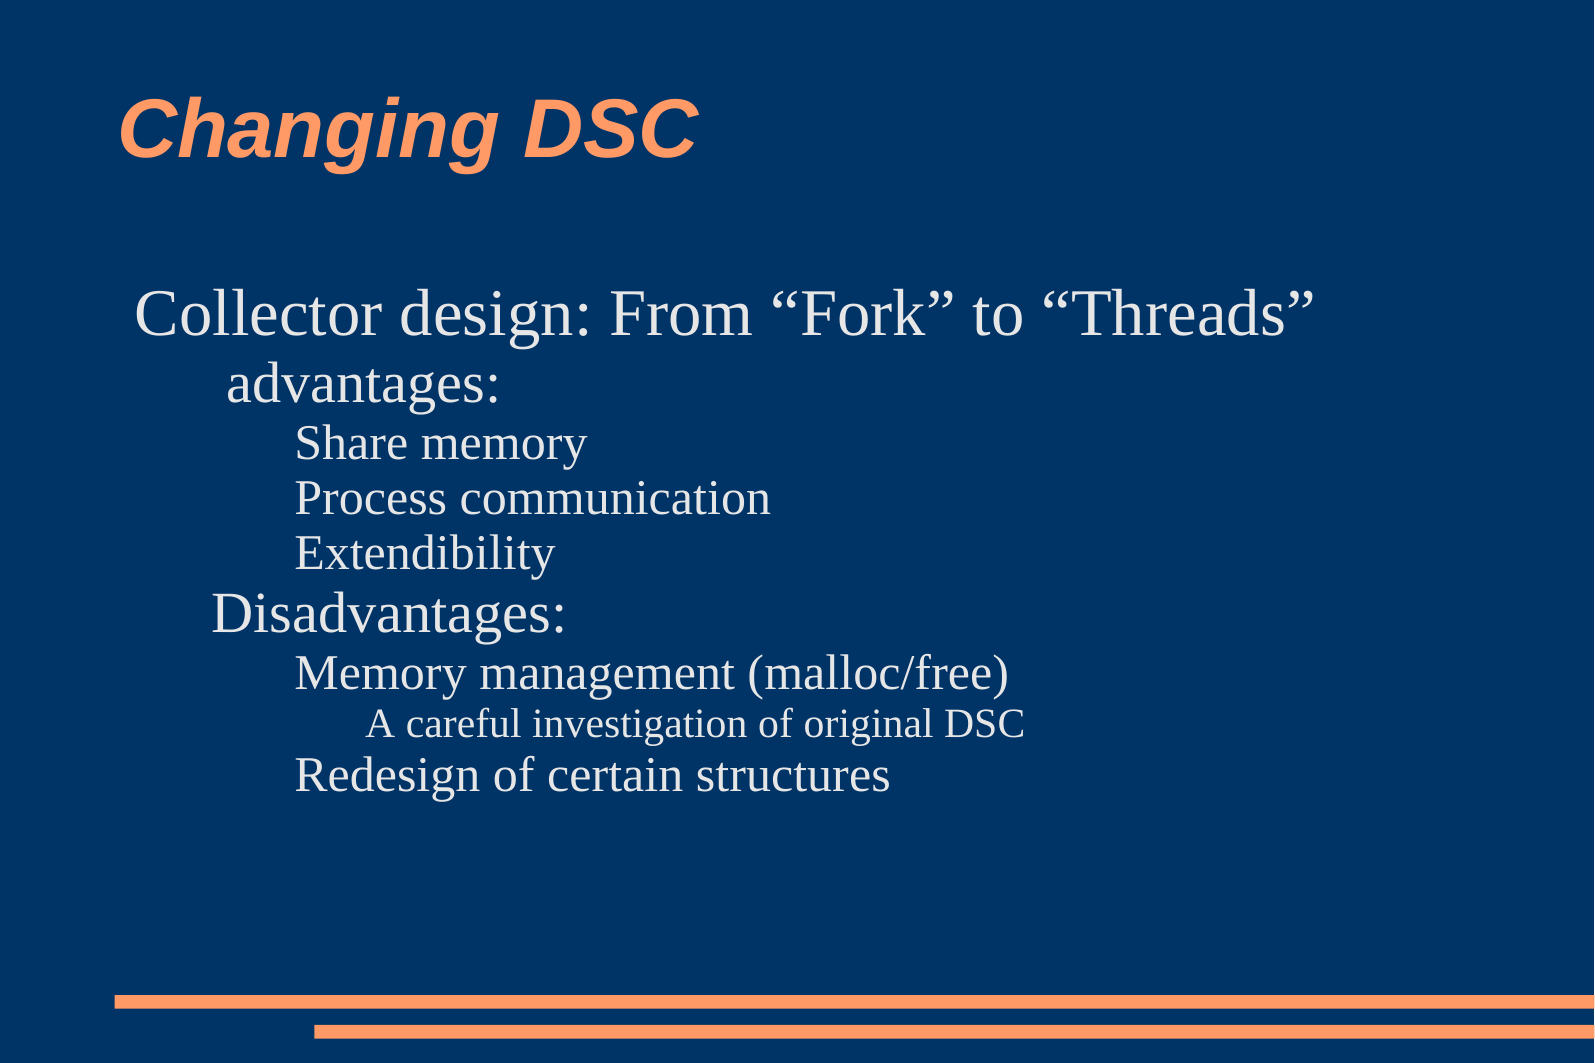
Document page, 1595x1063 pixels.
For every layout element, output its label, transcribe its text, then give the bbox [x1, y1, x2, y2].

list Collector design: From “Fork” to “Threads” advantages: Share memory Process communication Extendibility Disadvantages: Memory management (malloc/free) A careful investigation of original DSC Redesign of certain structures [117, 276, 1505, 971]
title Changing DSC [117, 39, 1479, 218]
